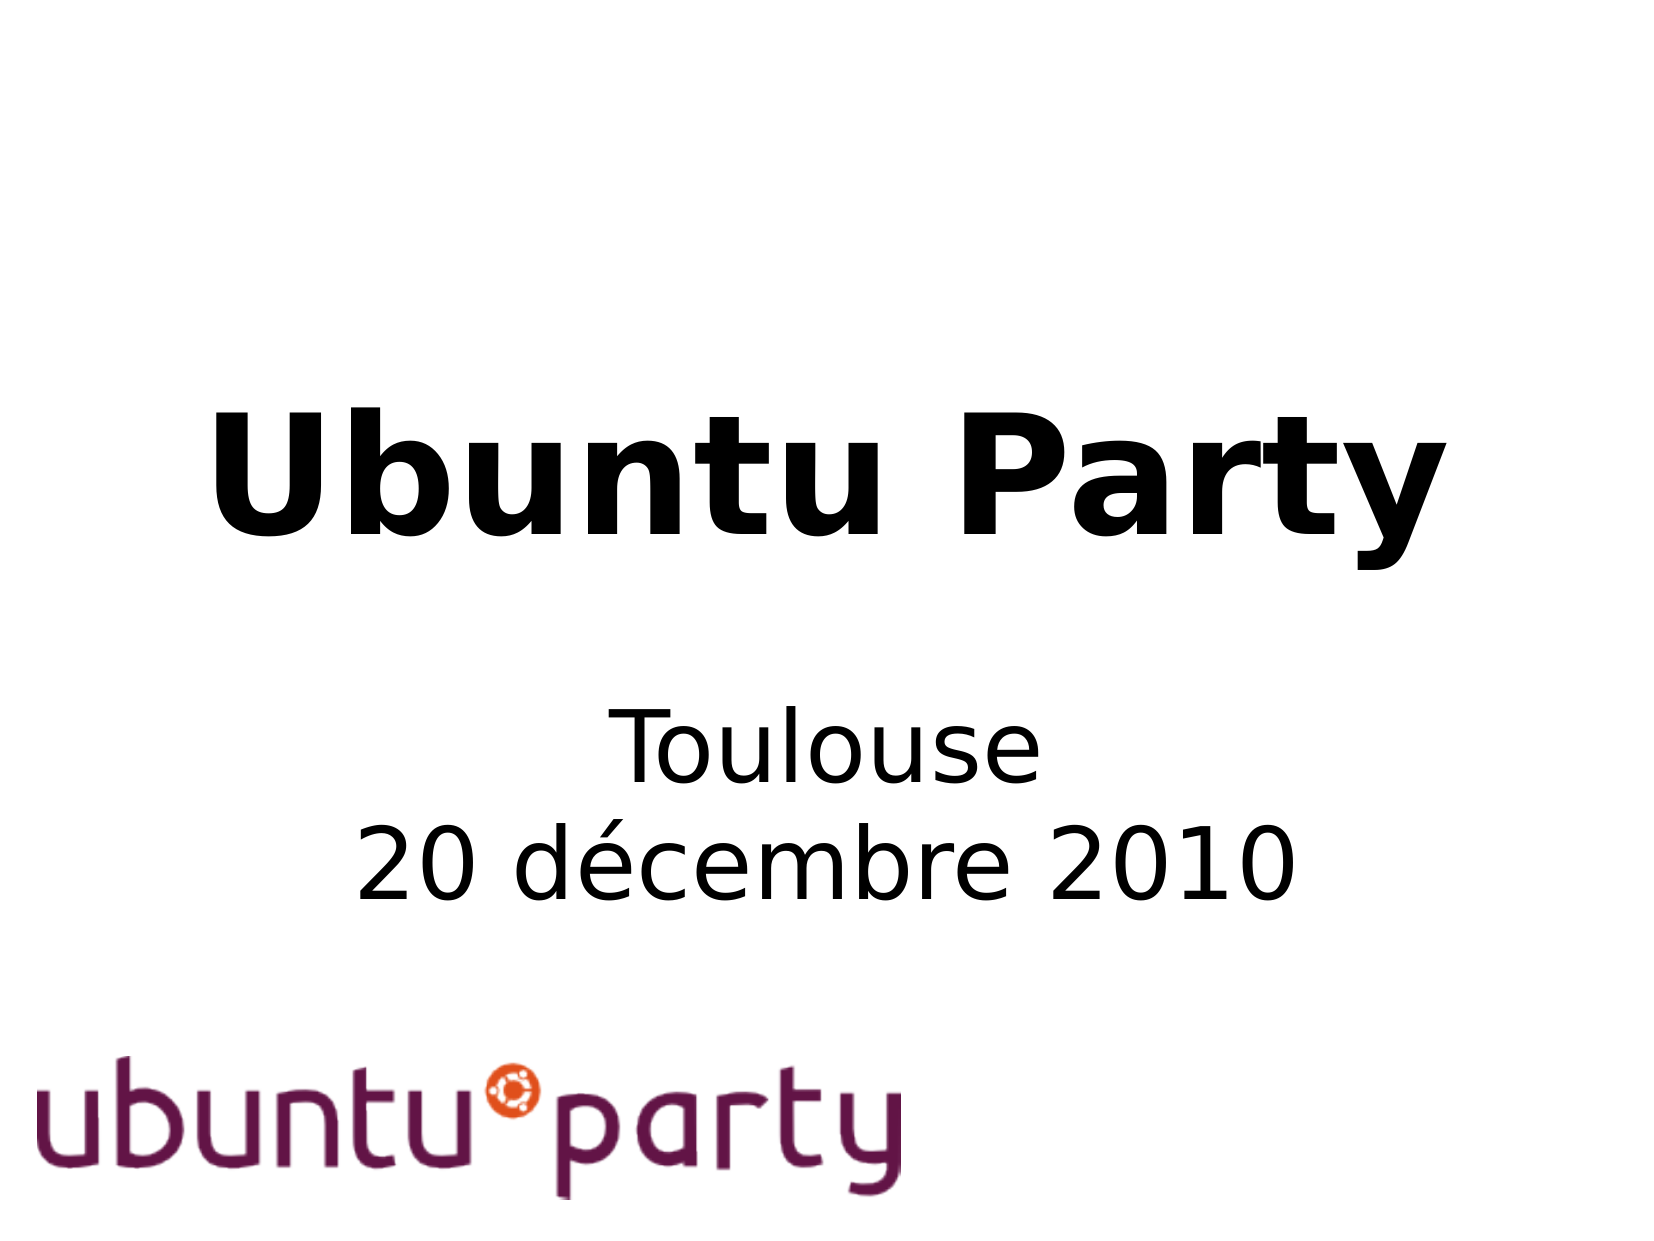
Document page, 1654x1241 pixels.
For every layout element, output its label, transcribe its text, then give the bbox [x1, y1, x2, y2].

picture [37, 1056, 901, 1200]
subtitle Ubuntu Party Toulouse 20 décembre 2010 [82, 297, 1571, 1006]
